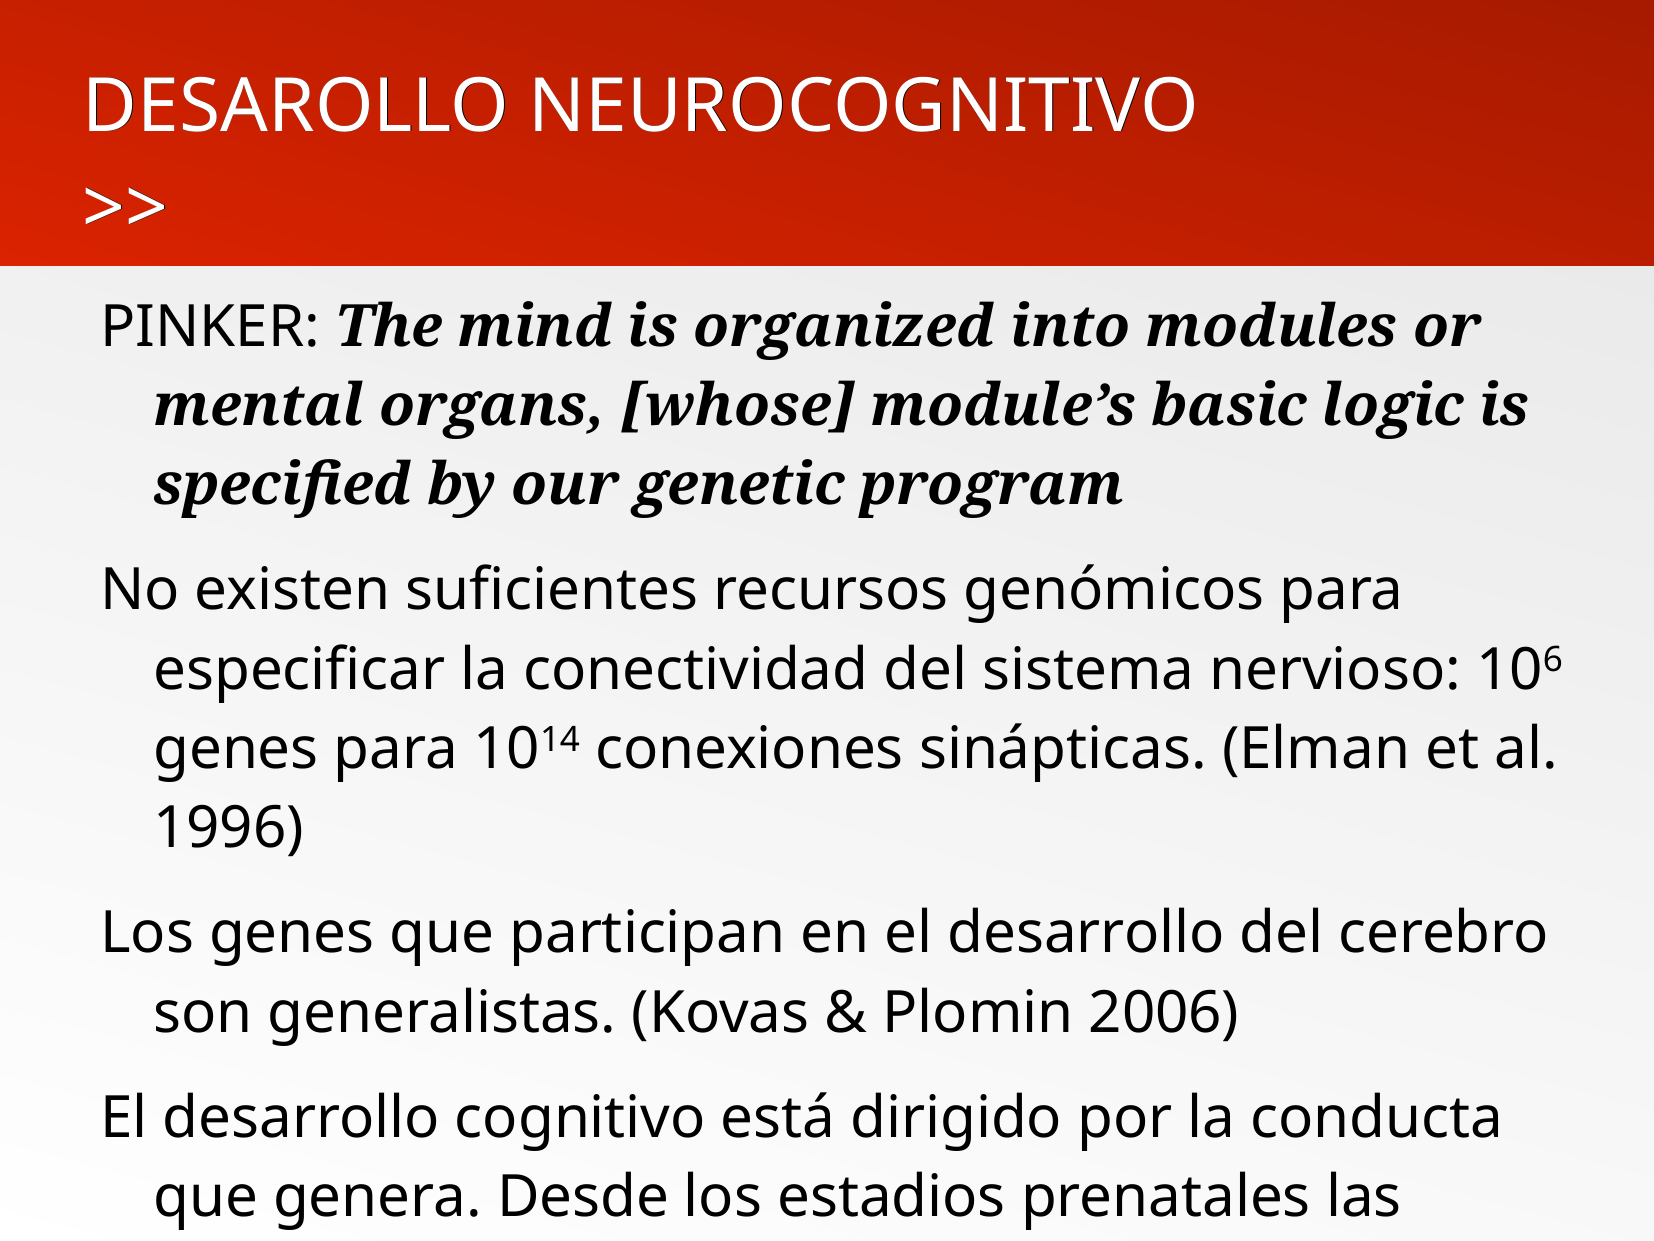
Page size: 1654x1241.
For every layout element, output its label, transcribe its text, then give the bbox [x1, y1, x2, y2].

list PINKER: The mind is organized into modules or mental organs, [whose] module’s basic logic is specified by our genetic program No existen suficientes recursos genómicos para especificar la conectividad del sistema nervioso: 106 genes para 1014 conexiones sinápticas. (Elman et al. 1996) Los genes que participan en el desarrollo del cerebro son generalistas. (Kovas & Plomin 2006) El desarrollo cognitivo está dirigido por la conducta que genera. Desde los estadios prenatales las estructuras sensomotoras existentes generan las experiencias que conducen a estadios posteriores del desarrollo (Thelen & Smith 1994, Karmiloff-Smith 2005) [82, 284, 1571, 1236]
title DESAROLLO NEUROCOGNITIVO >> [82, 49, 1571, 257]
text_box [0, 0, 1654, 266]
